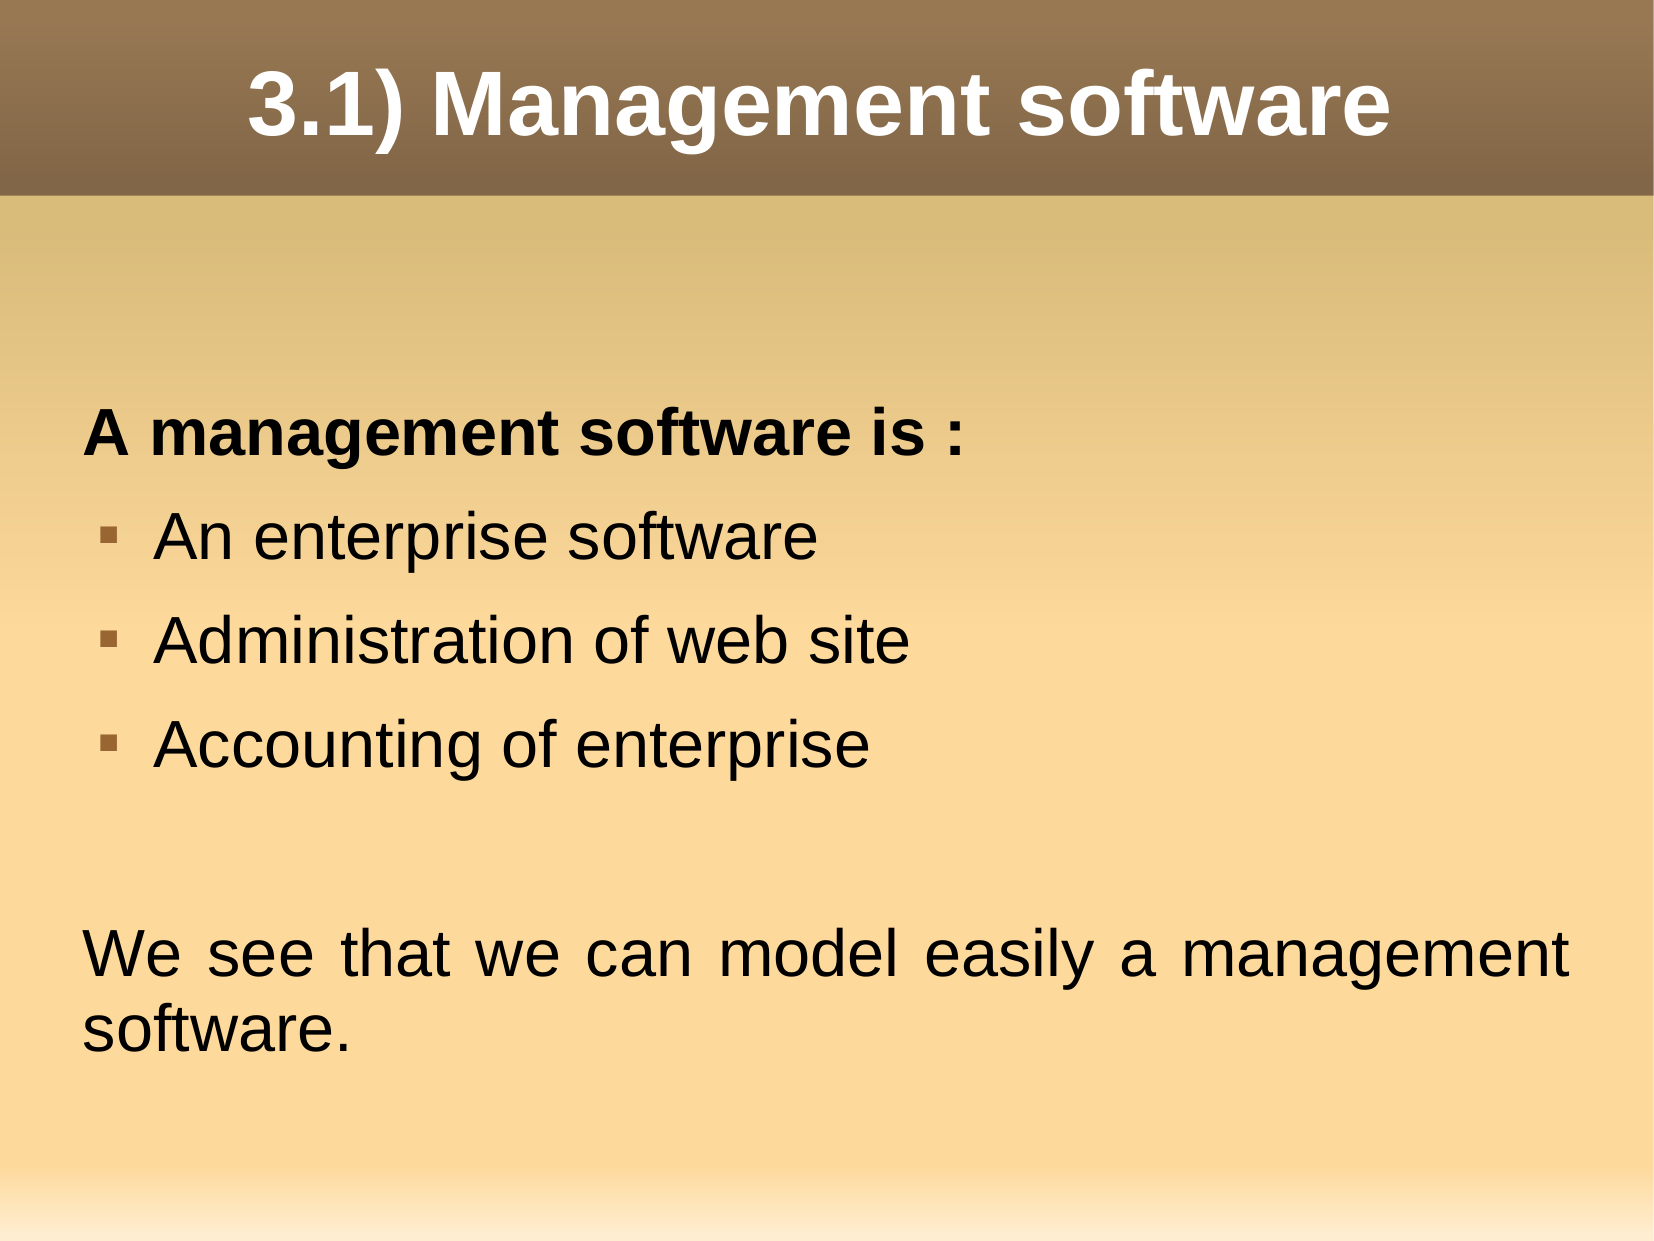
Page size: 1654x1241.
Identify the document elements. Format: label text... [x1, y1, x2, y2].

picture [0, 0, 1654, 1241]
title 3.1) Management software [76, 0, 1565, 208]
list A management software is : An enterprise software Administration of web site Accounting of enterprise We see that we can model easily a management software. [82, 290, 1571, 1109]
